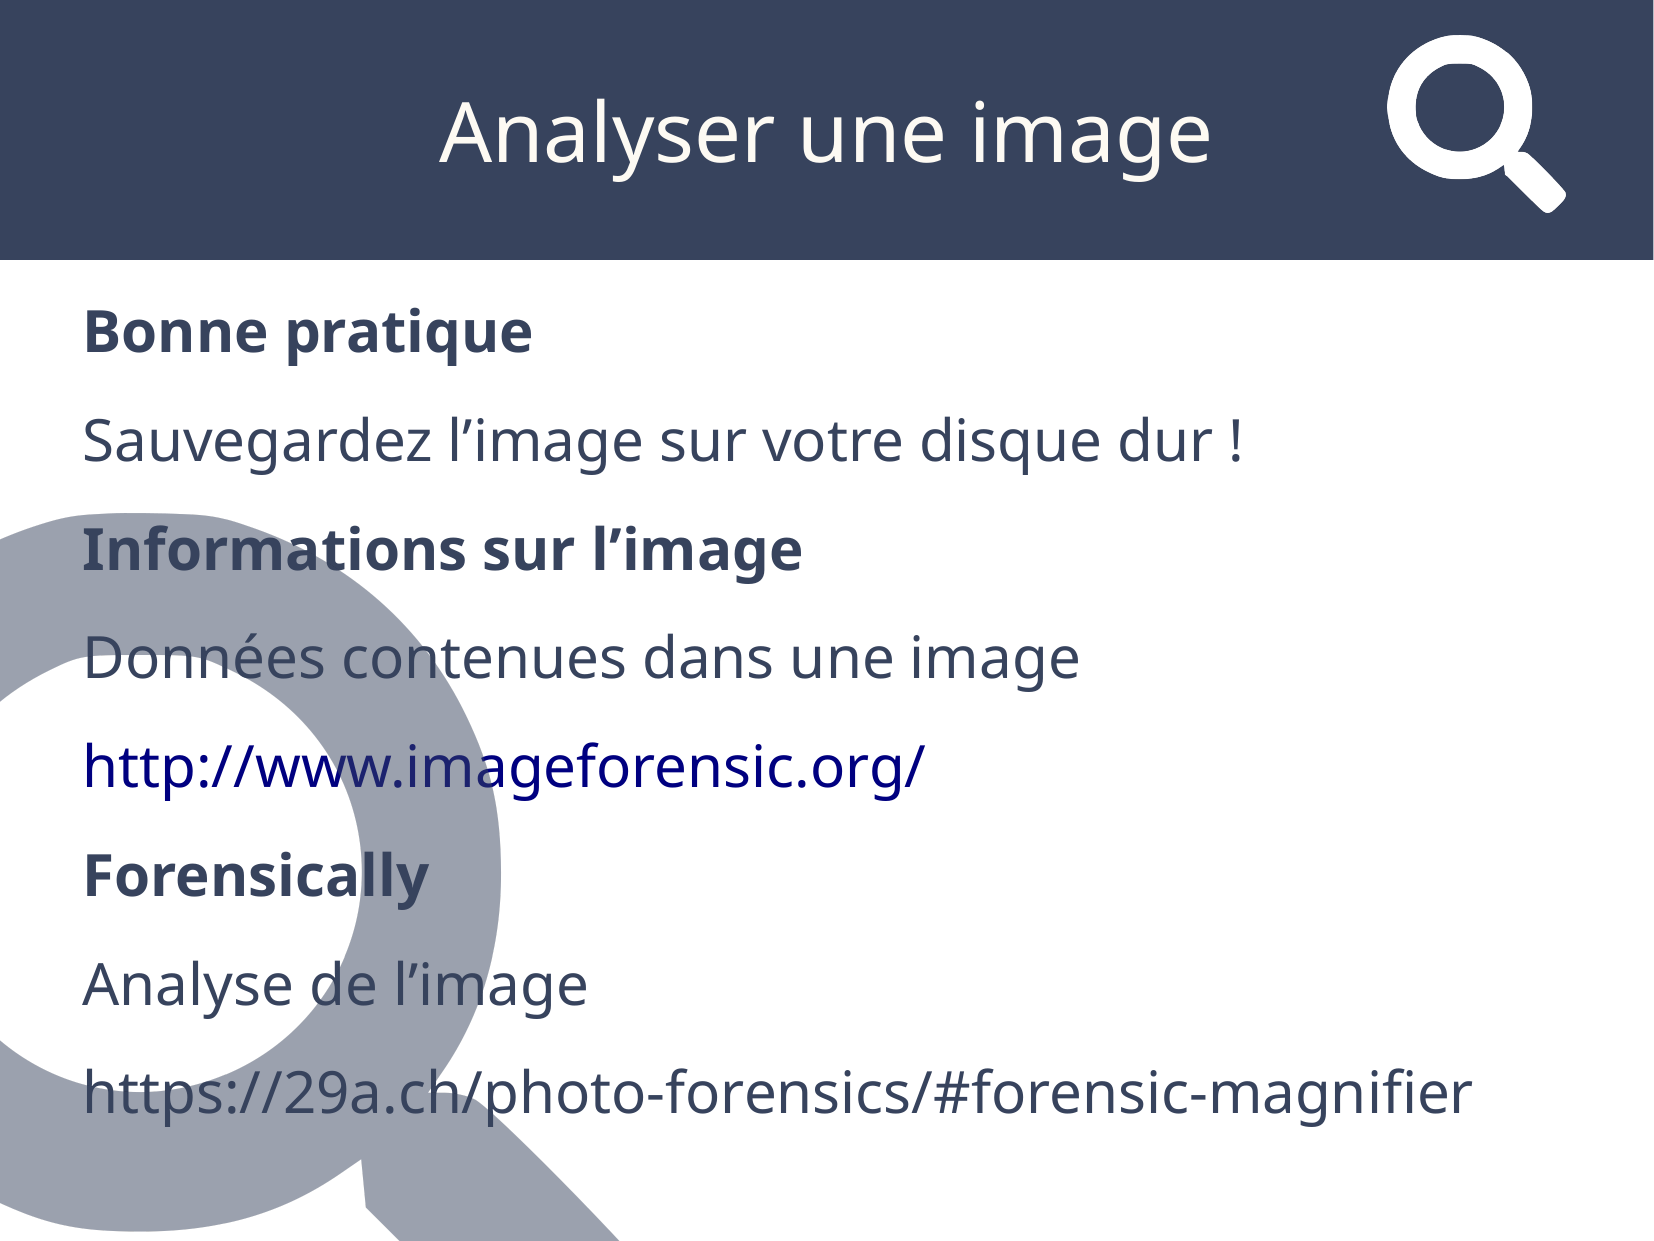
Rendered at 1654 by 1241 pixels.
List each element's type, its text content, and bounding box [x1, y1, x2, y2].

picture [1387, 35, 1566, 213]
list Bonne pratique Sauvegardez l’image sur votre disque dur ! Informations sur l’image Données contenues dans une image http://www.imageforensic.org/ Forensically Analyse de l’image https://29a.ch/photo-forensics/#forensic-magnifier [82, 290, 845, 1193]
list [845, 290, 1572, 1193]
picture [0, 513, 669, 1241]
title Analyser une image [0, 0, 1654, 260]
